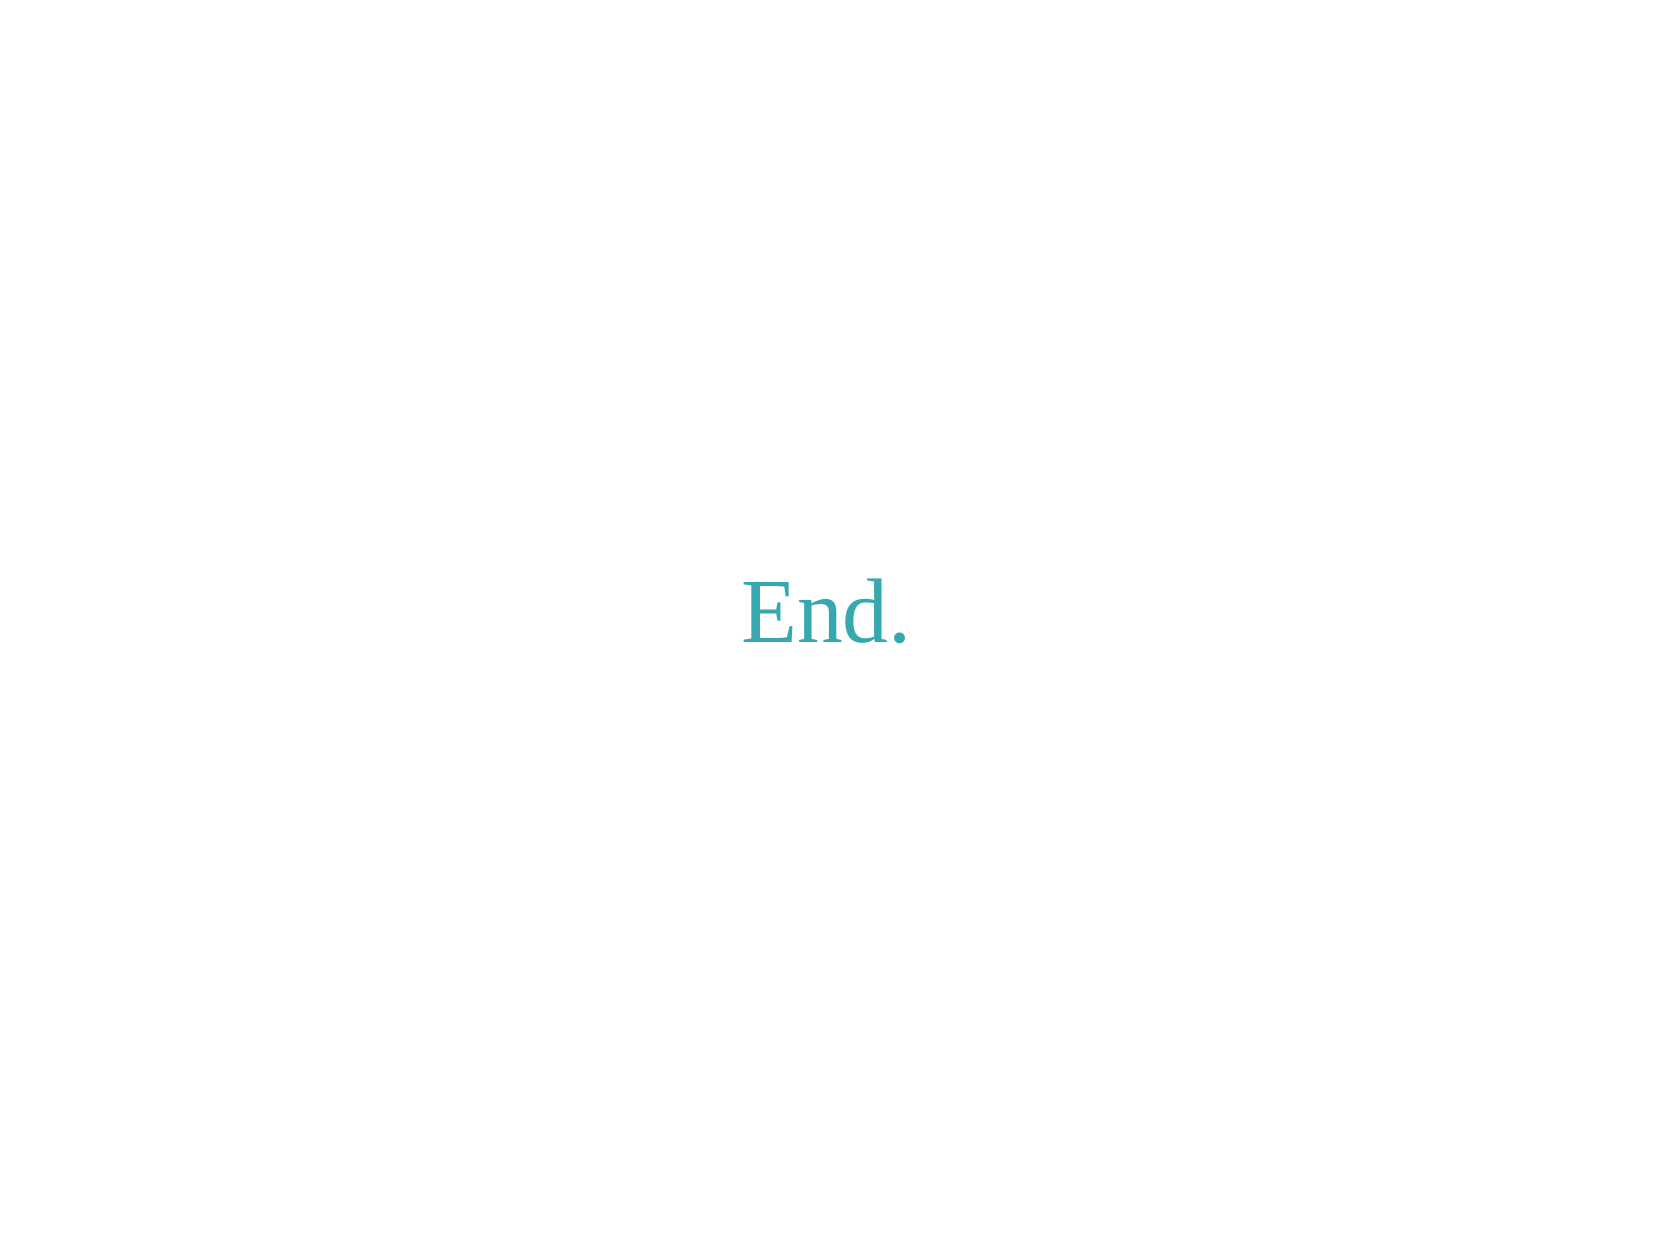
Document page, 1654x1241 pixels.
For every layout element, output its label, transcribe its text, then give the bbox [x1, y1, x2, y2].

title End. [82, 507, 1571, 715]
